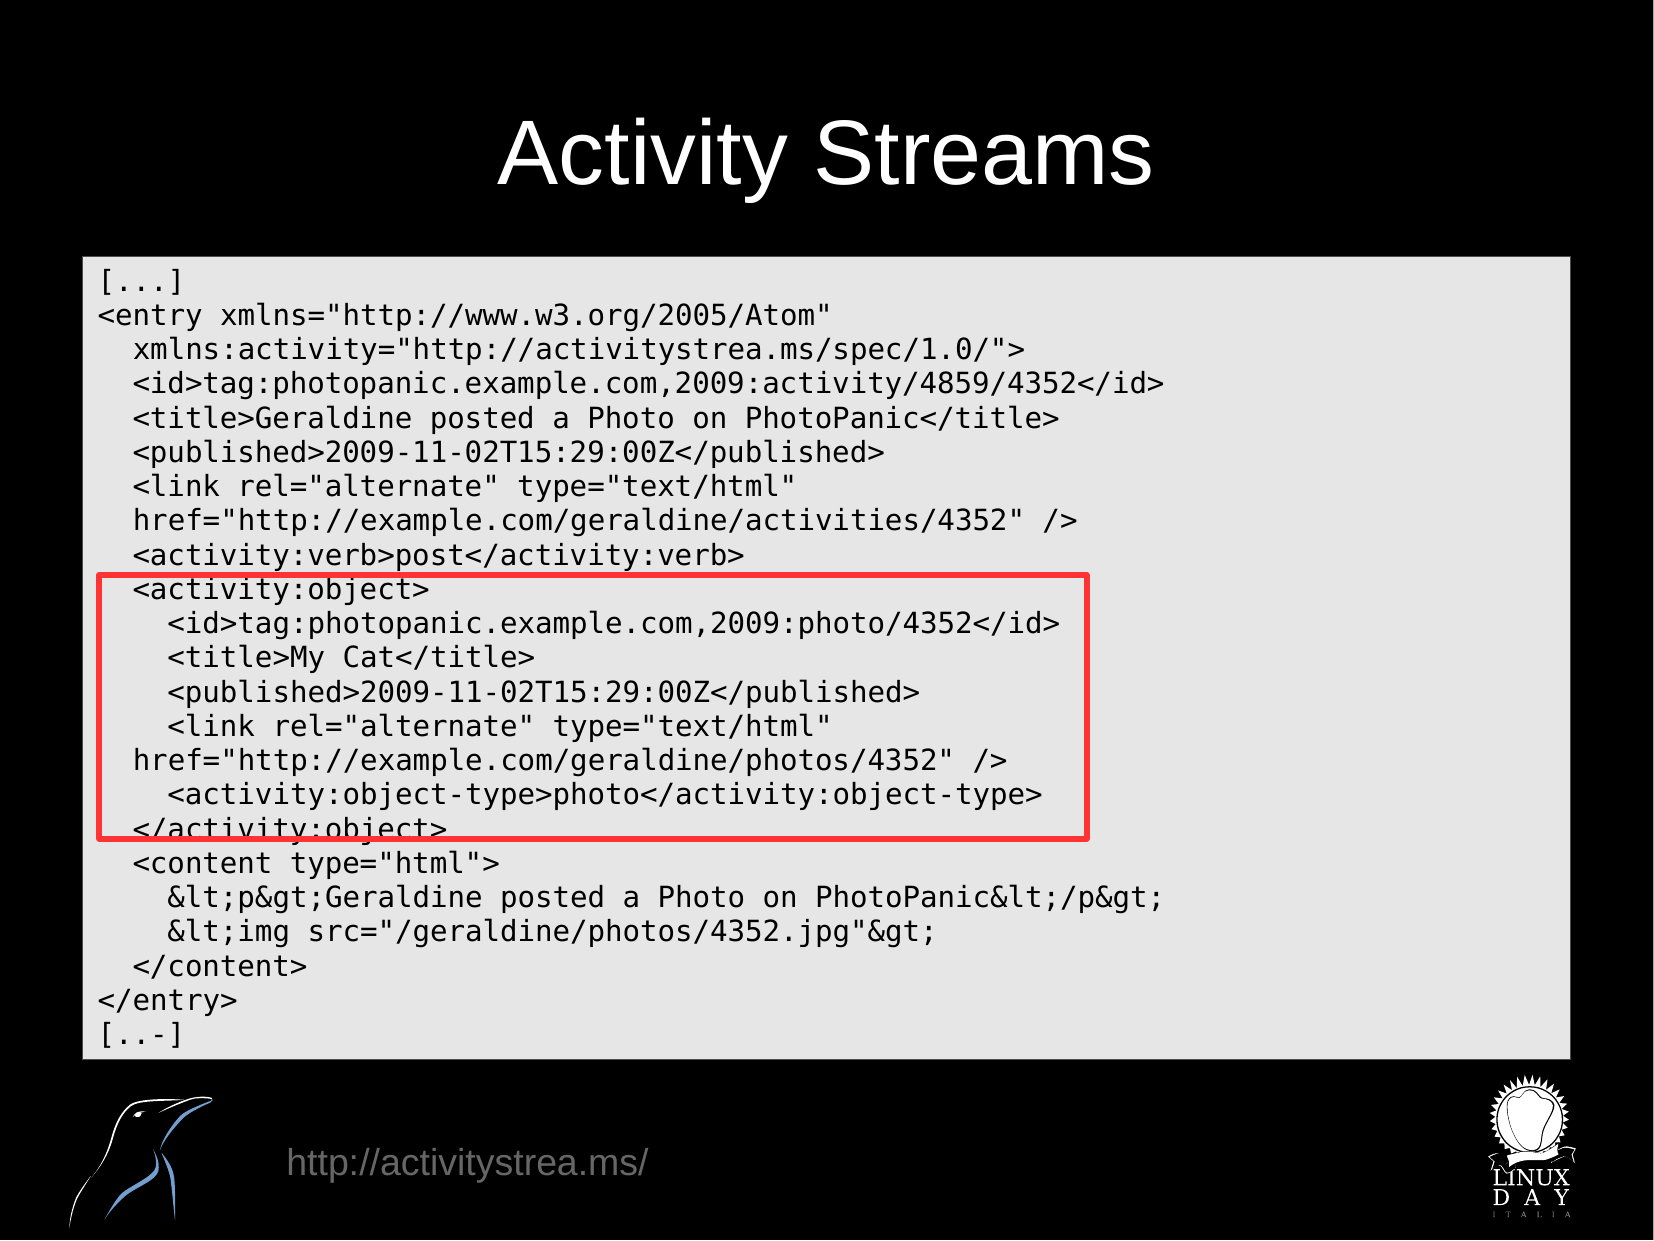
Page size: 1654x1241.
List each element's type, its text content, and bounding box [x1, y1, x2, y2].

text_box [...] <entry xmlns="http://www.w3.org/2005/Atom" xmlns:activity="http://activitystrea.ms/spec/1.0/"> <id>tag:photopanic.example.com,2009:activity/4859/4352</id> <title>Geraldine posted a Photo on PhotoPanic</title> <published>2009-11-02T15:29:00Z</published> <link rel="alternate" type="text/html" href="http://example.com/geraldine/activities/4352" /> <activity:verb>post</activity:verb> <activity:object> <id>tag:photopanic.example.com,2009:photo/4352</id> <title>My Cat</title> <published>2009-11-02T15:29:00Z</published> <link rel="alternate" type="text/html" href="http://example.com/geraldine/photos/4352" /> <activity:object-type>photo</activity:object-type> </activity:object> <content type="html"> &lt;p&gt;Geraldine posted a Photo on PhotoPanic&lt;/p&gt; &lt;img src="/geraldine/photos/4352.jpg"&gt; </content> </entry> [..-] [82, 256, 1571, 1060]
title Activity Streams [82, 49, 1571, 256]
text_box http://activitystrea.ms/ [271, 1133, 1441, 1191]
